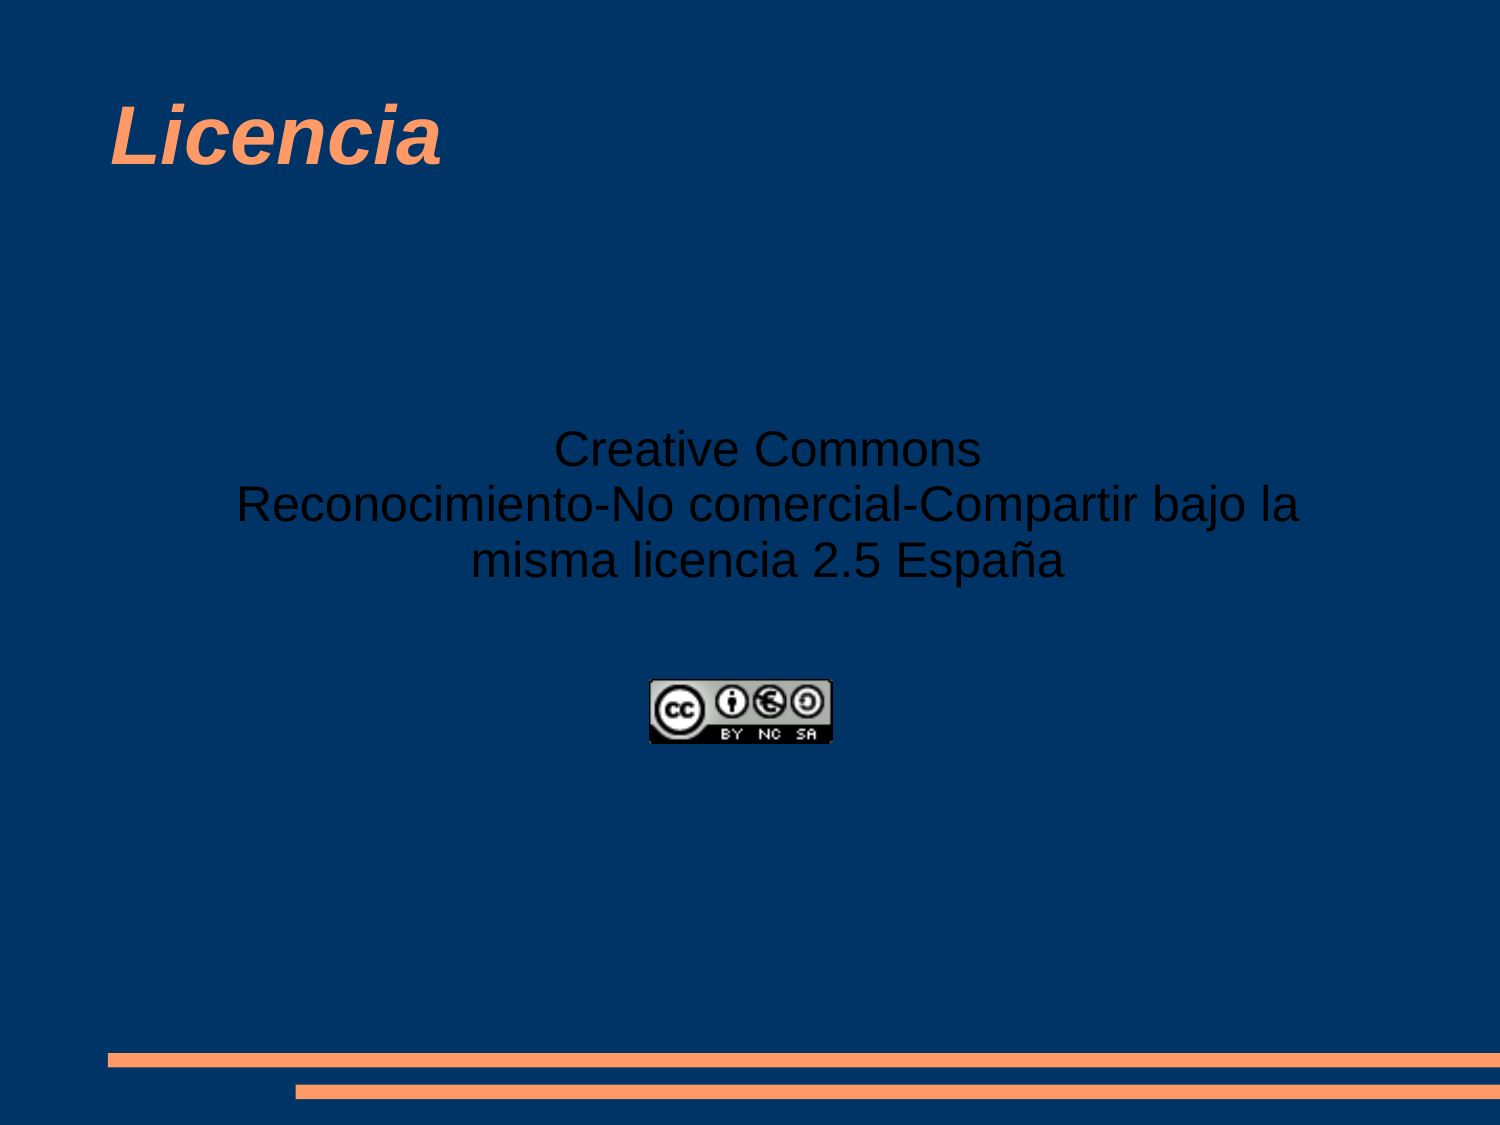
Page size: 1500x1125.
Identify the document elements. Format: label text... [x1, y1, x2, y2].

text_box Creative Commons Reconocimiento-No comercial-Compartir bajo la misma licencia 2.5 España [206, 413, 1329, 597]
title Licencia [110, 41, 1392, 230]
picture [649, 679, 833, 744]
